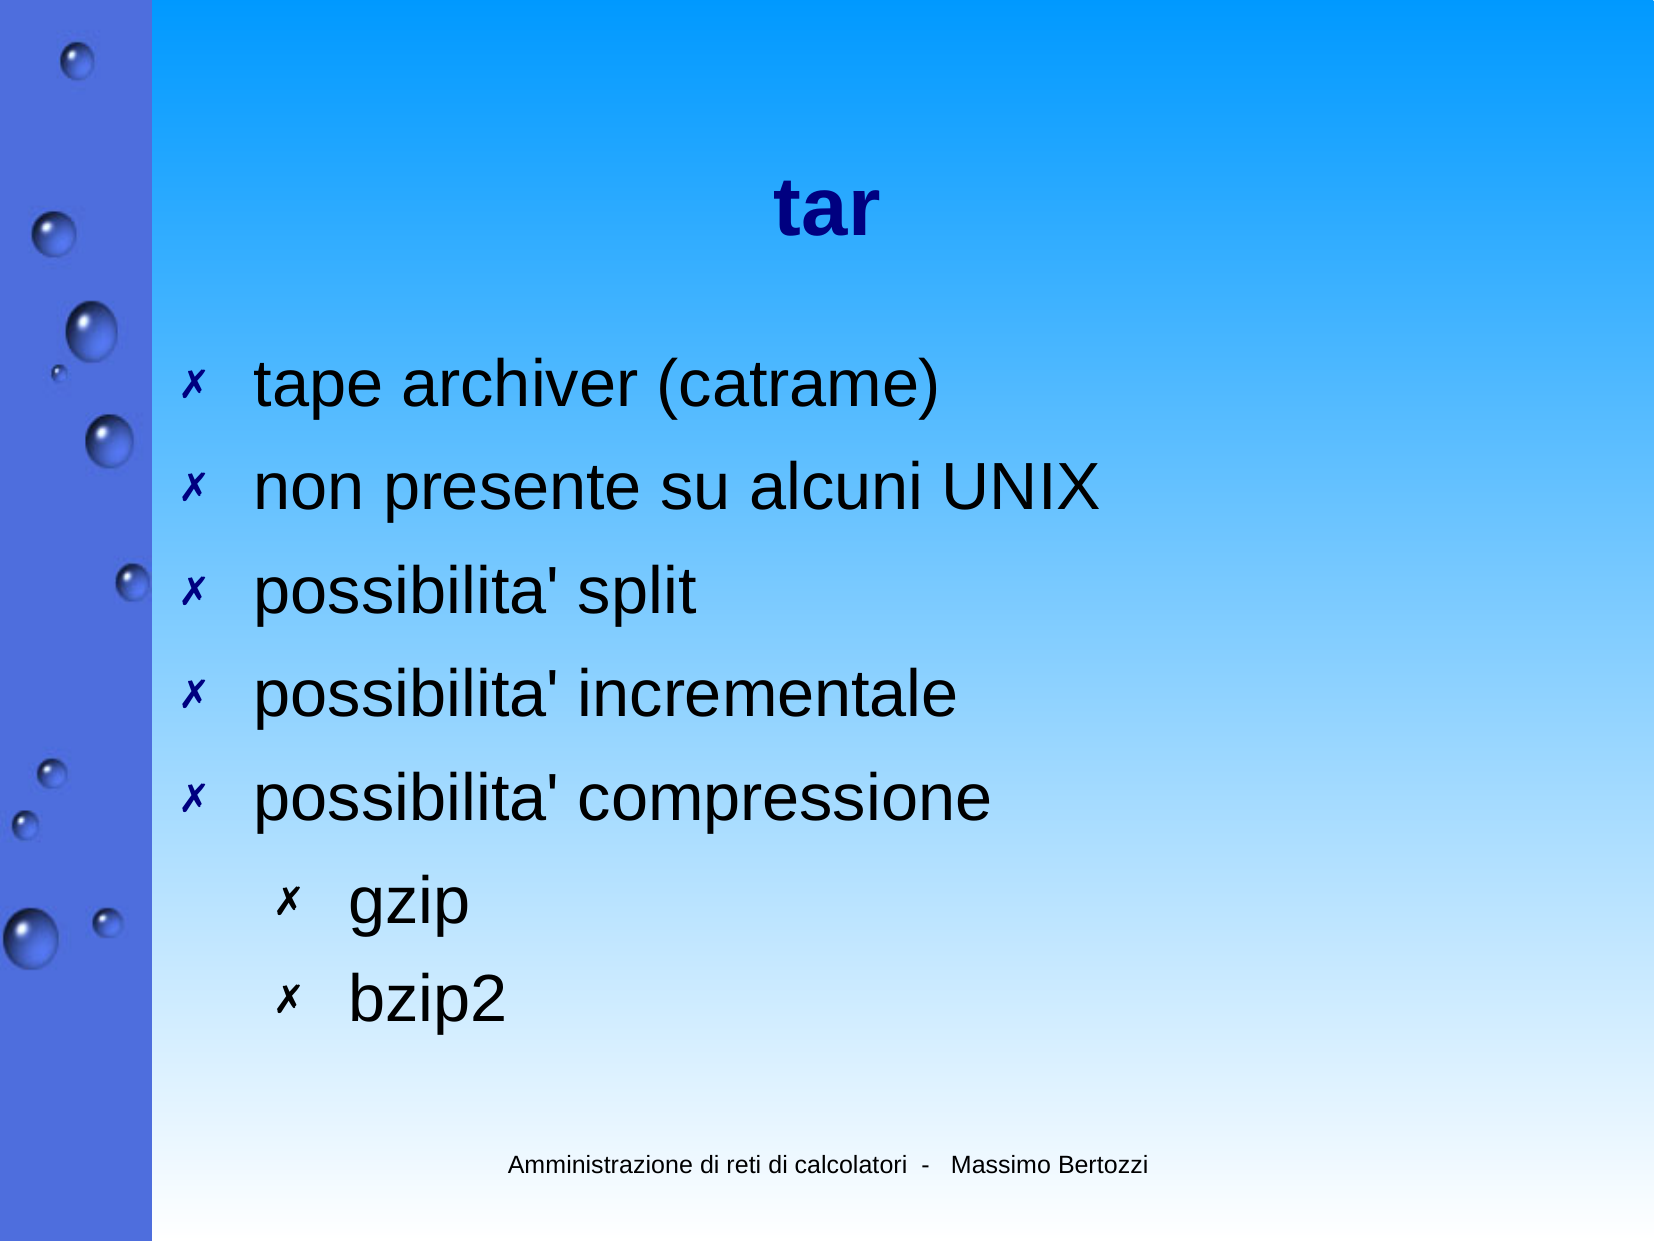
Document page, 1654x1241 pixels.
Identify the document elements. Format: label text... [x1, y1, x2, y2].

list tape archiver (catrame) non presente su alcuni UNIX possibilita' split possibilita' incrementale possibilita' compressione gzip bzip2 [159, 346, 1572, 1128]
title tar [121, 102, 1534, 311]
picture [0, 0, 152, 1241]
